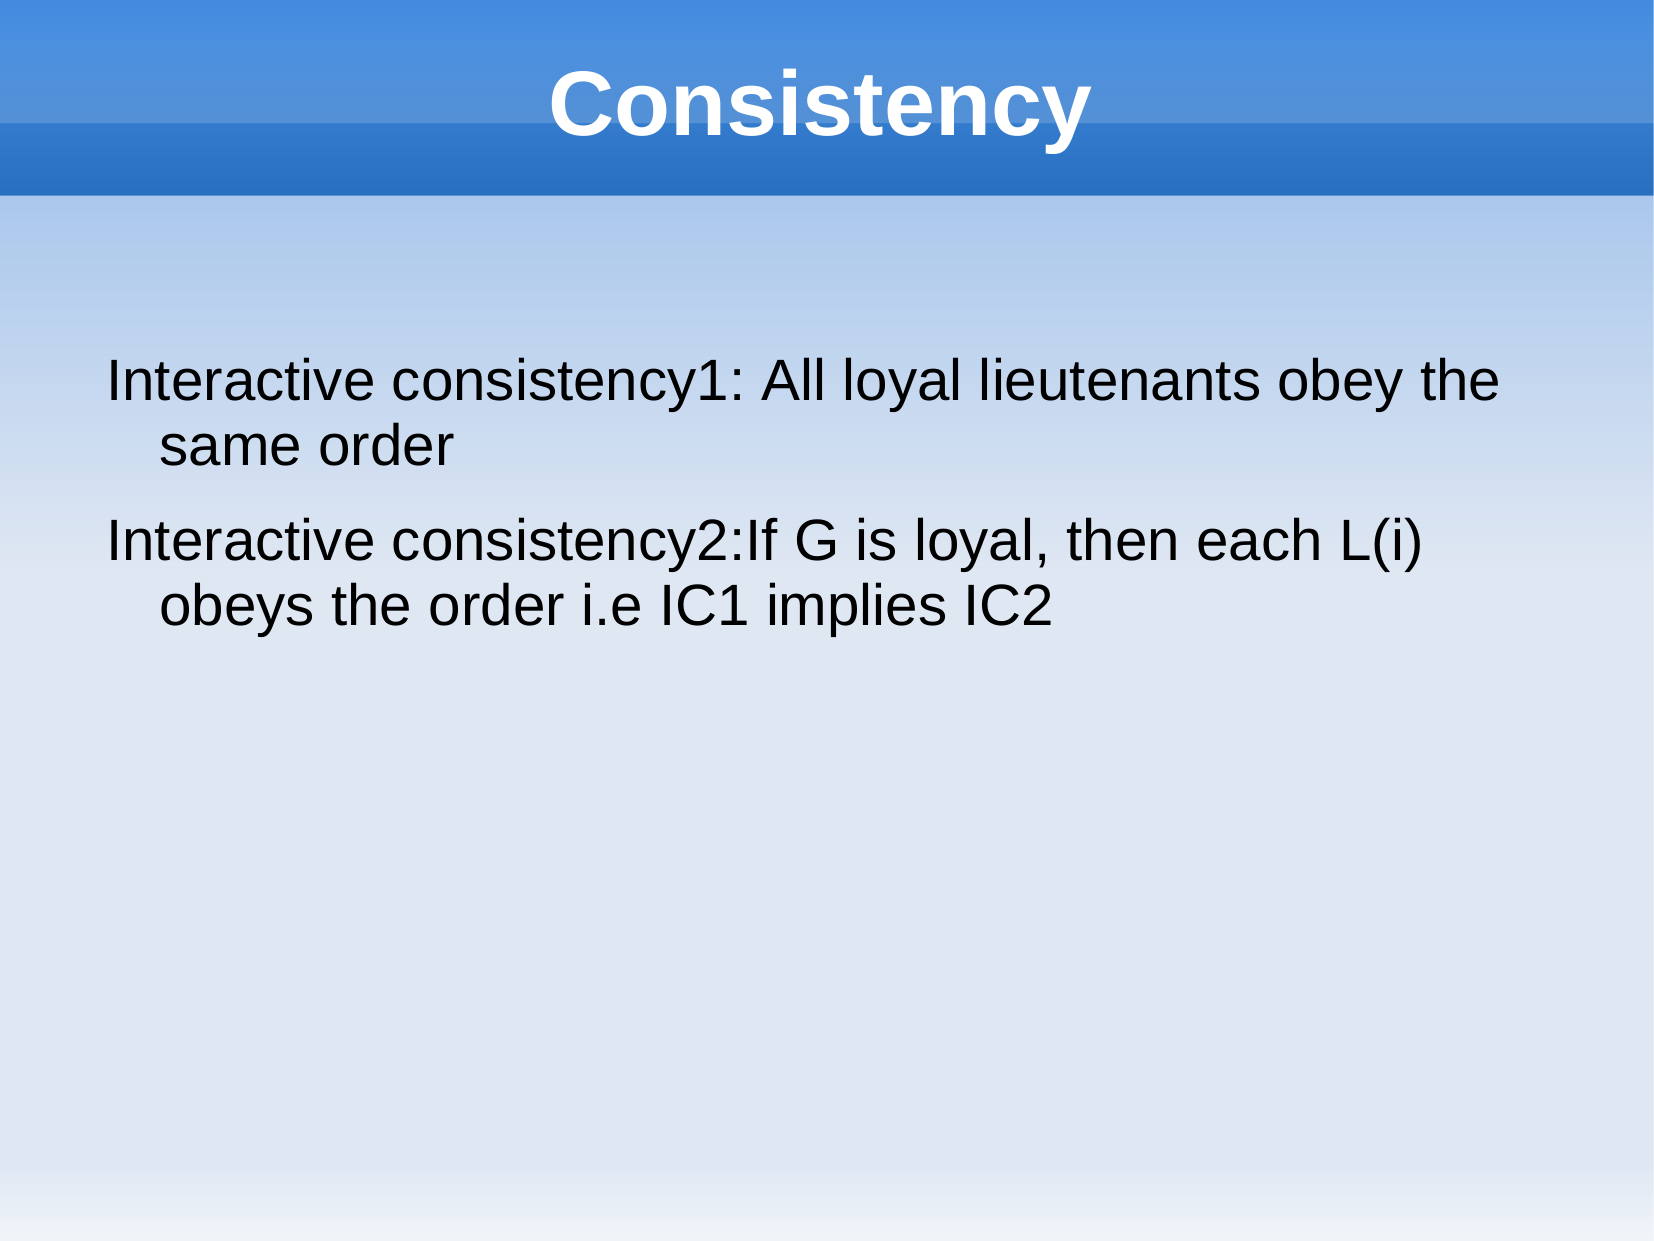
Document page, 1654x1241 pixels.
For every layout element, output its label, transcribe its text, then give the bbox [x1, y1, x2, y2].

picture [0, 0, 1654, 1241]
title Consistency [76, 7, 1565, 200]
list Interactive consistency1: All loyal lieutenants obey the same order Interactive consistency2:If G is loyal, then each L(i) obeys the order i.e IC1 implies IC2 [88, 347, 1577, 1152]
